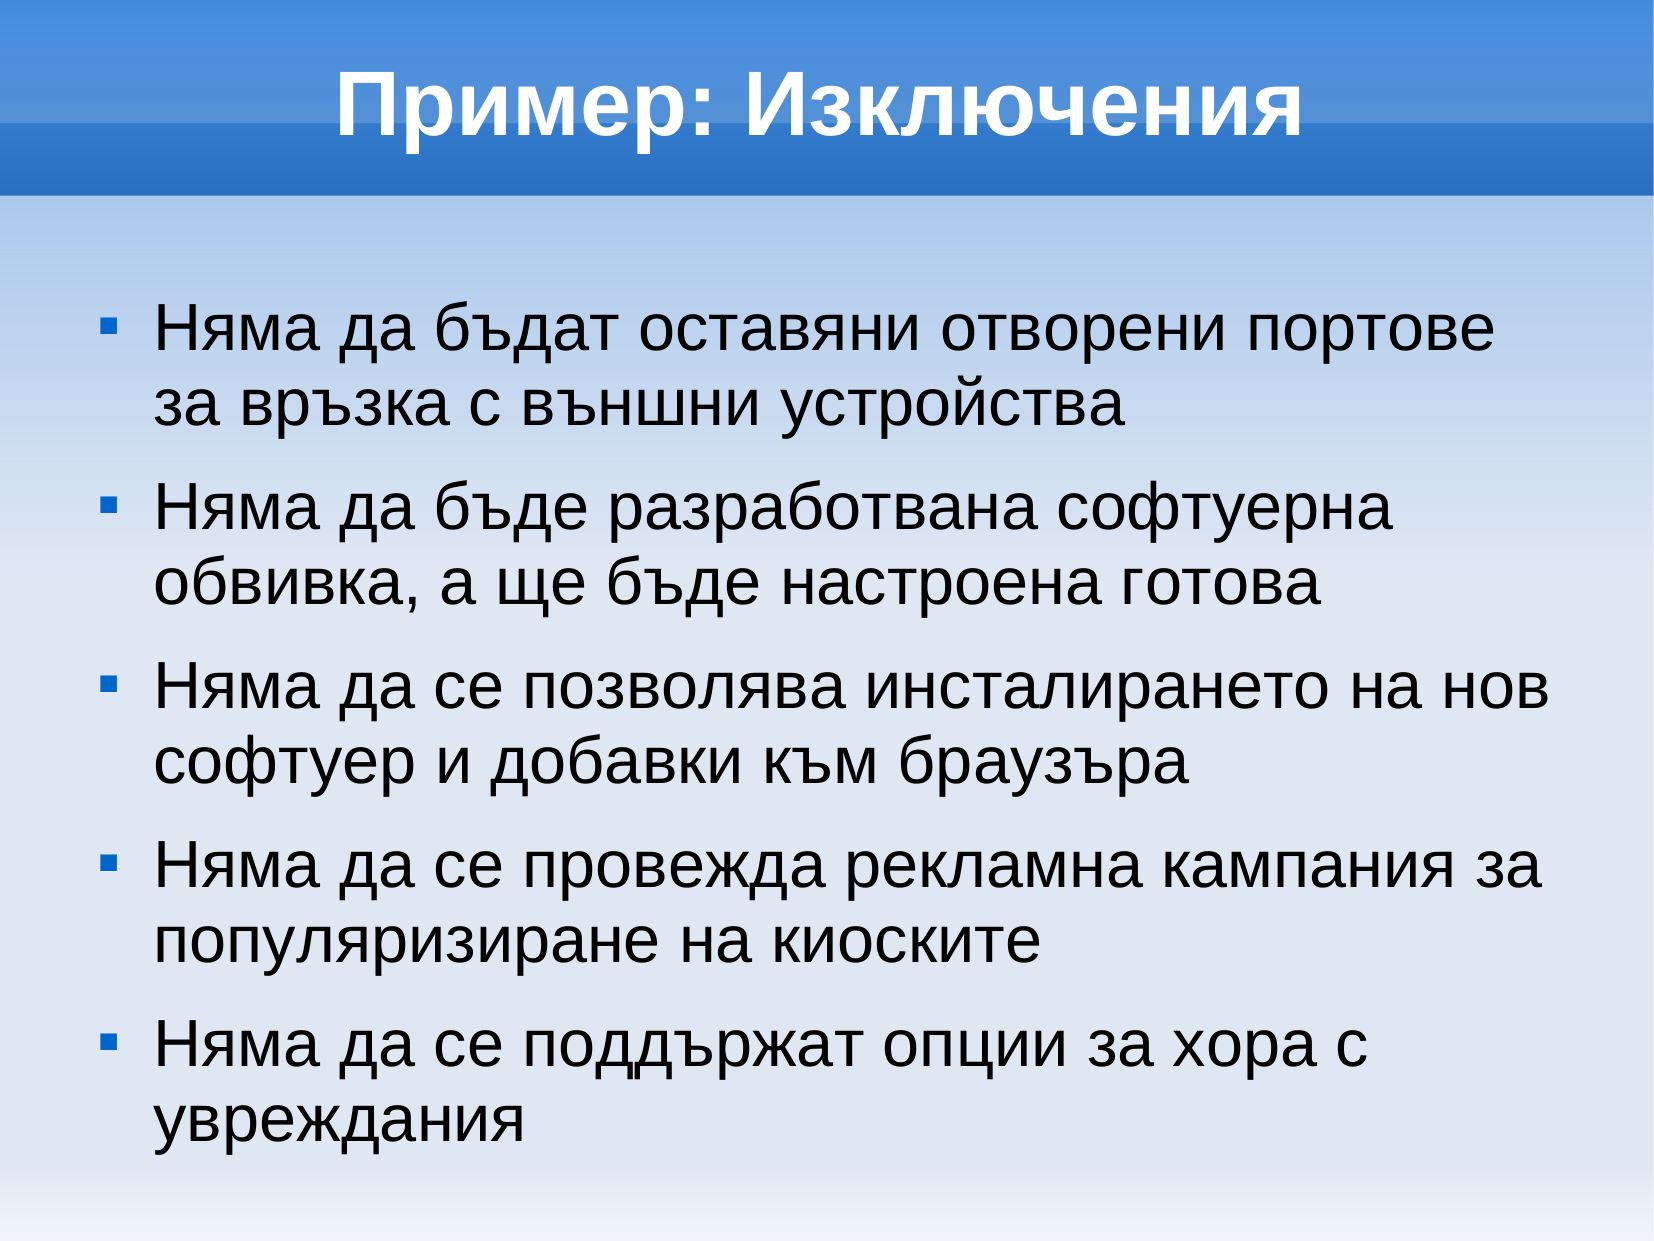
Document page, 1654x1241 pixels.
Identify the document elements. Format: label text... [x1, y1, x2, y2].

picture [0, 0, 1654, 1241]
title Пример: Изключения [76, 0, 1565, 208]
list Няма да бъдат оставяни отворени портове за връзка с външни устройства Няма да бъде разработвана софтуерна обвивка, а ще бъде настроена готова Няма да се позволява инсталирането на нов софтуер и добавки към браузъра Няма да се провежда рекламна кампания за популяризиране на киоските Няма да се поддържат опции за хора с увреждания [82, 290, 1571, 1157]
